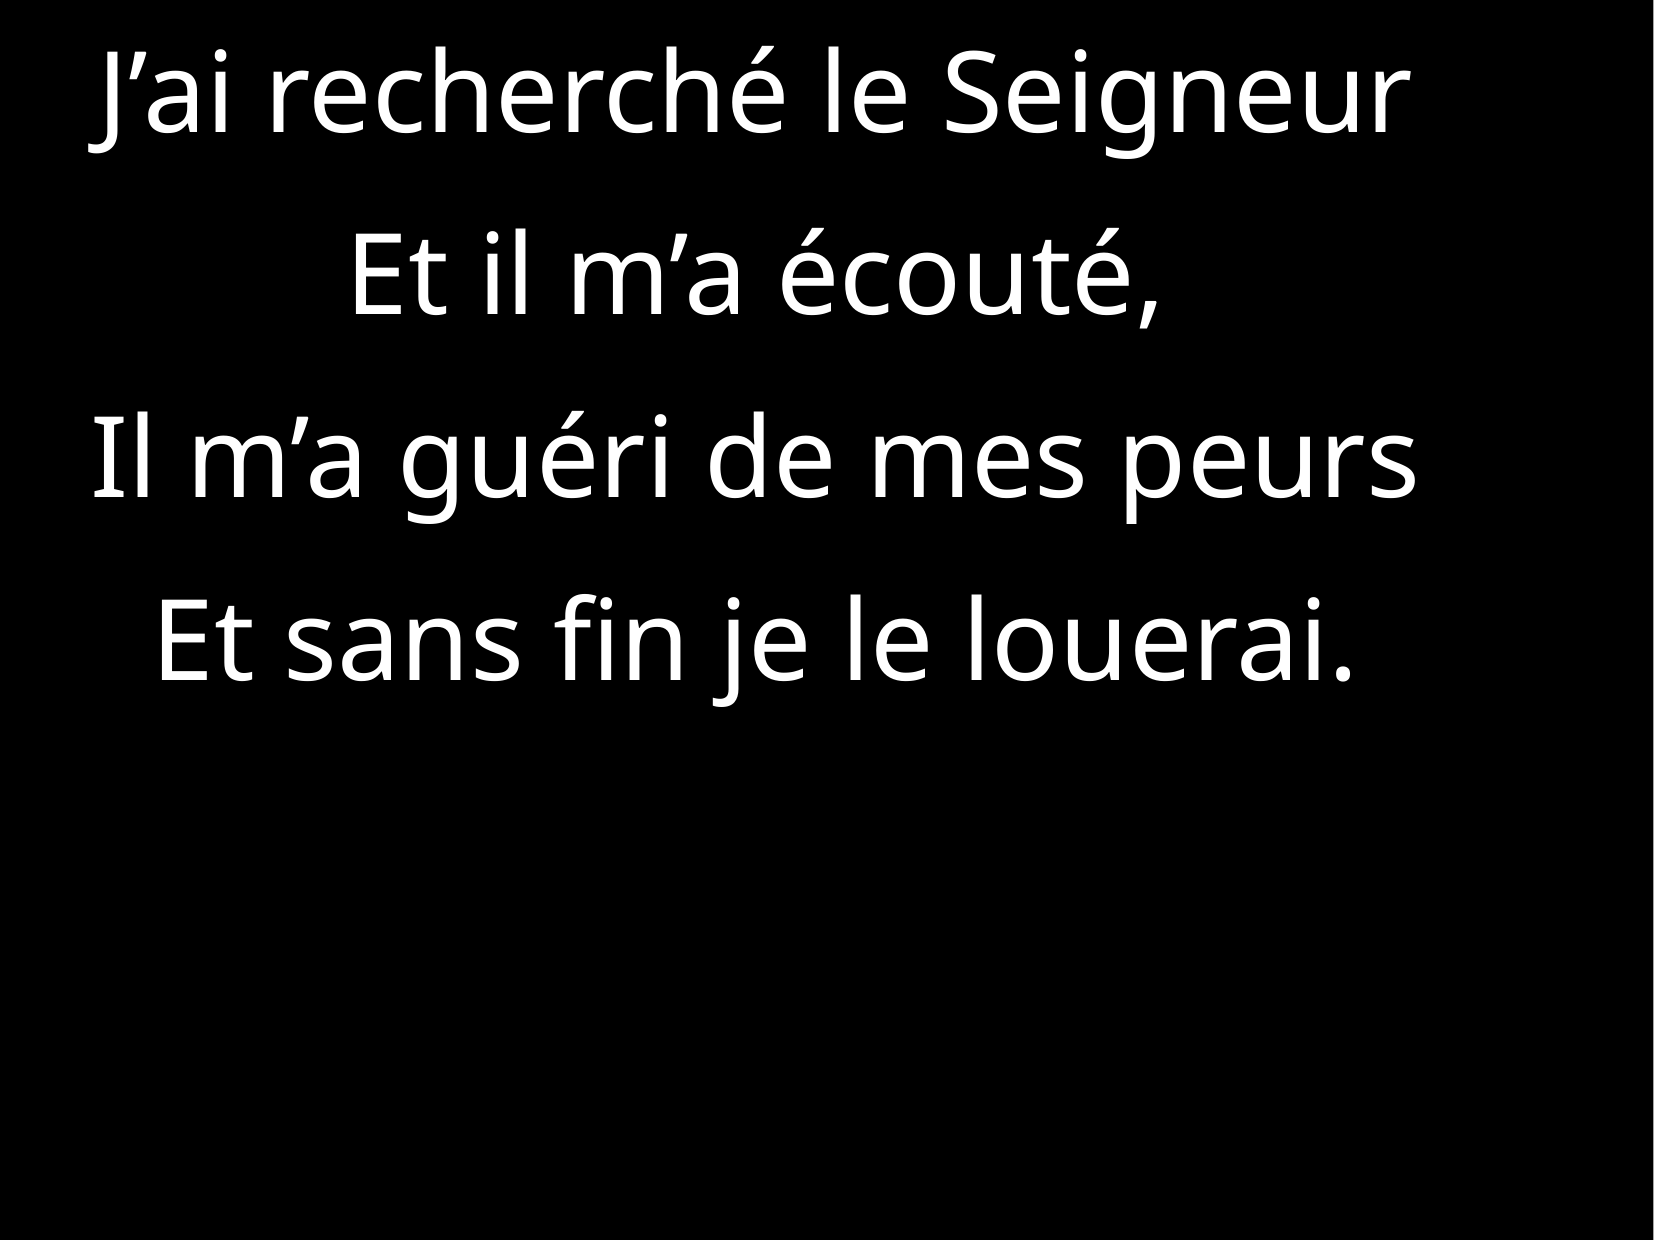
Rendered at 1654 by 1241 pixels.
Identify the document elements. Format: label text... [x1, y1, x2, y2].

list J’ai recherché le Seigneur Et il m’a écouté, Il m’a guéri de mes peurs Et sans fin je le louerai. [11, 11, 1501, 1126]
